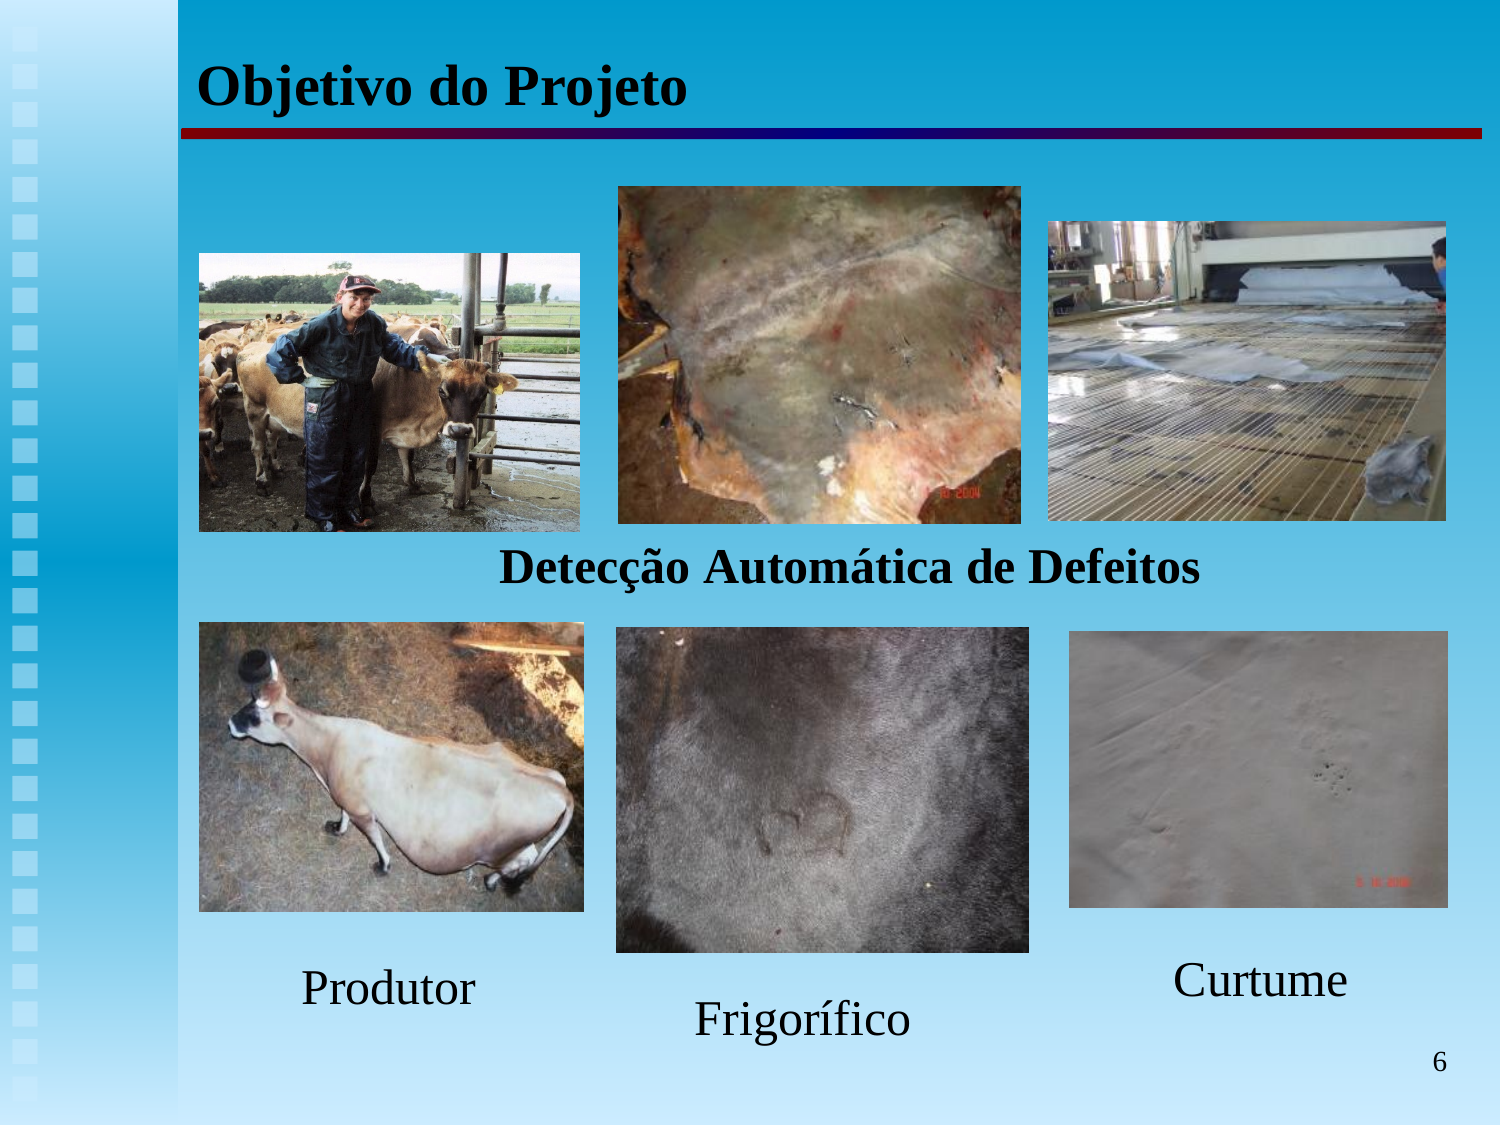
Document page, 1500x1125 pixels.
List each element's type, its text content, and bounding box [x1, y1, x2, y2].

picture [1048, 221, 1446, 521]
picture [199, 253, 580, 532]
picture [618, 186, 1021, 524]
picture [616, 627, 1029, 953]
text_box Curtume [1173, 954, 1350, 1007]
picture [199, 622, 584, 912]
title Objetivo do Projeto [181, 14, 1457, 161]
text_box Frigorífico [694, 993, 912, 1046]
text_box Detecção Automática de Defeitos [499, 542, 1222, 595]
picture [1069, 631, 1448, 908]
text_box Produtor [301, 963, 477, 1015]
